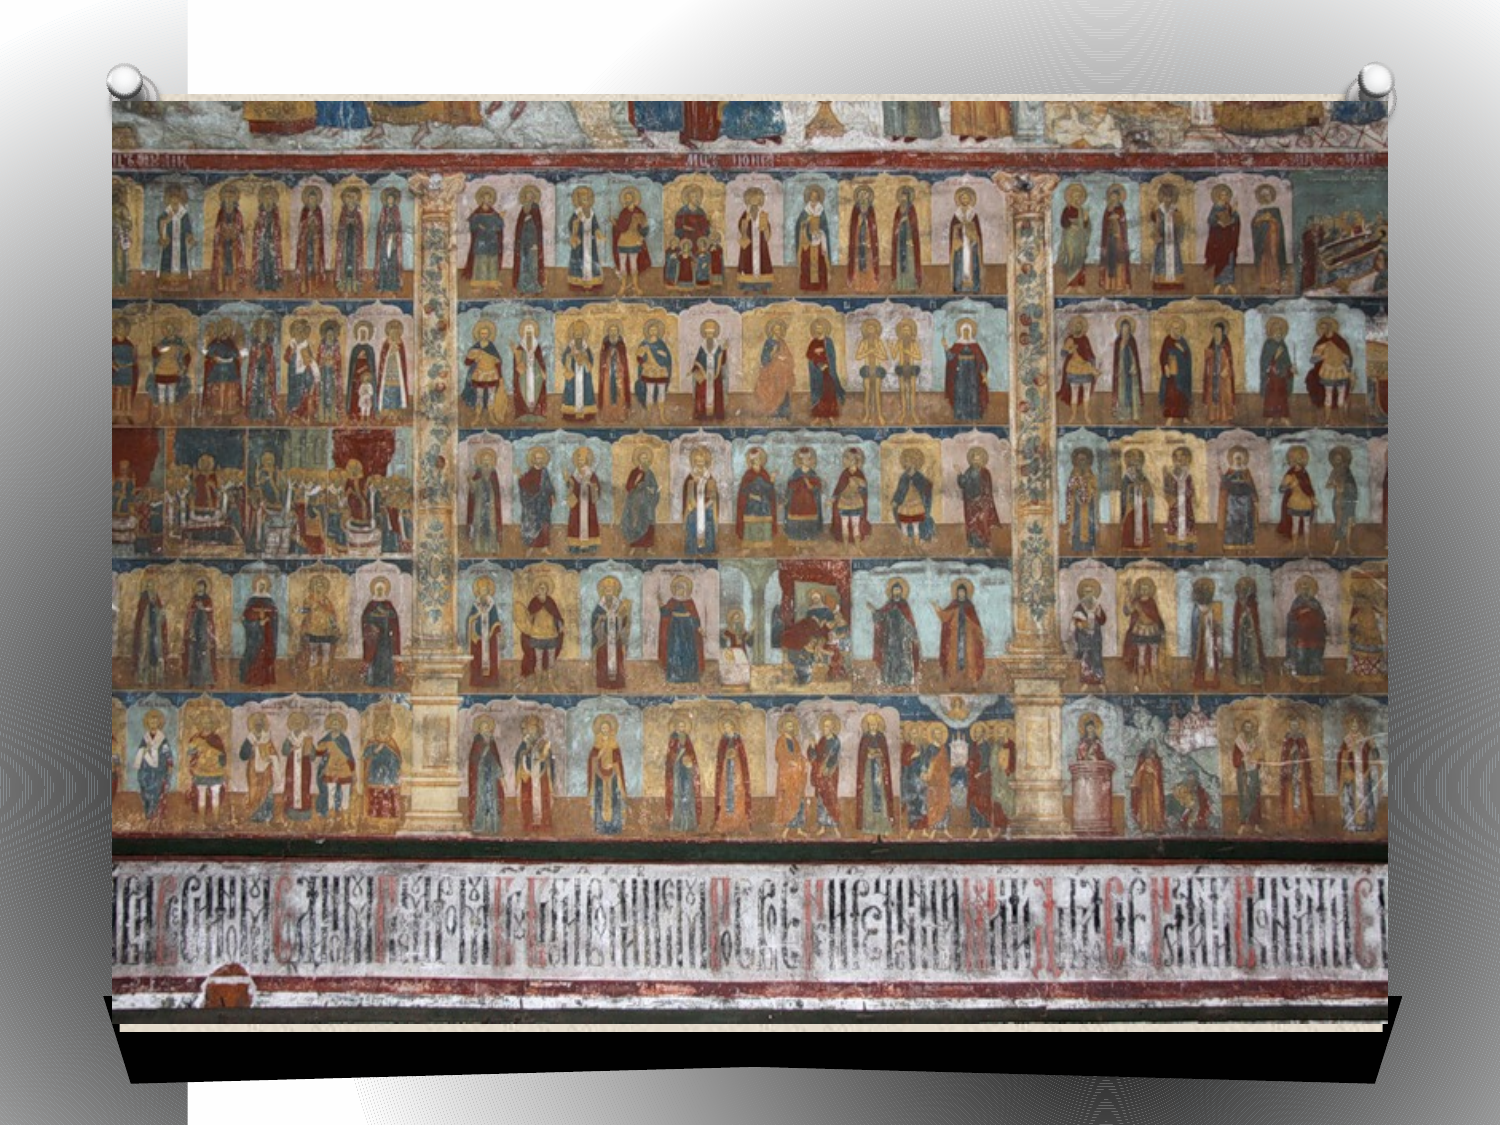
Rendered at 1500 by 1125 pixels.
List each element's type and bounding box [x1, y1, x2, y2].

picture [75, 29, 1439, 1032]
